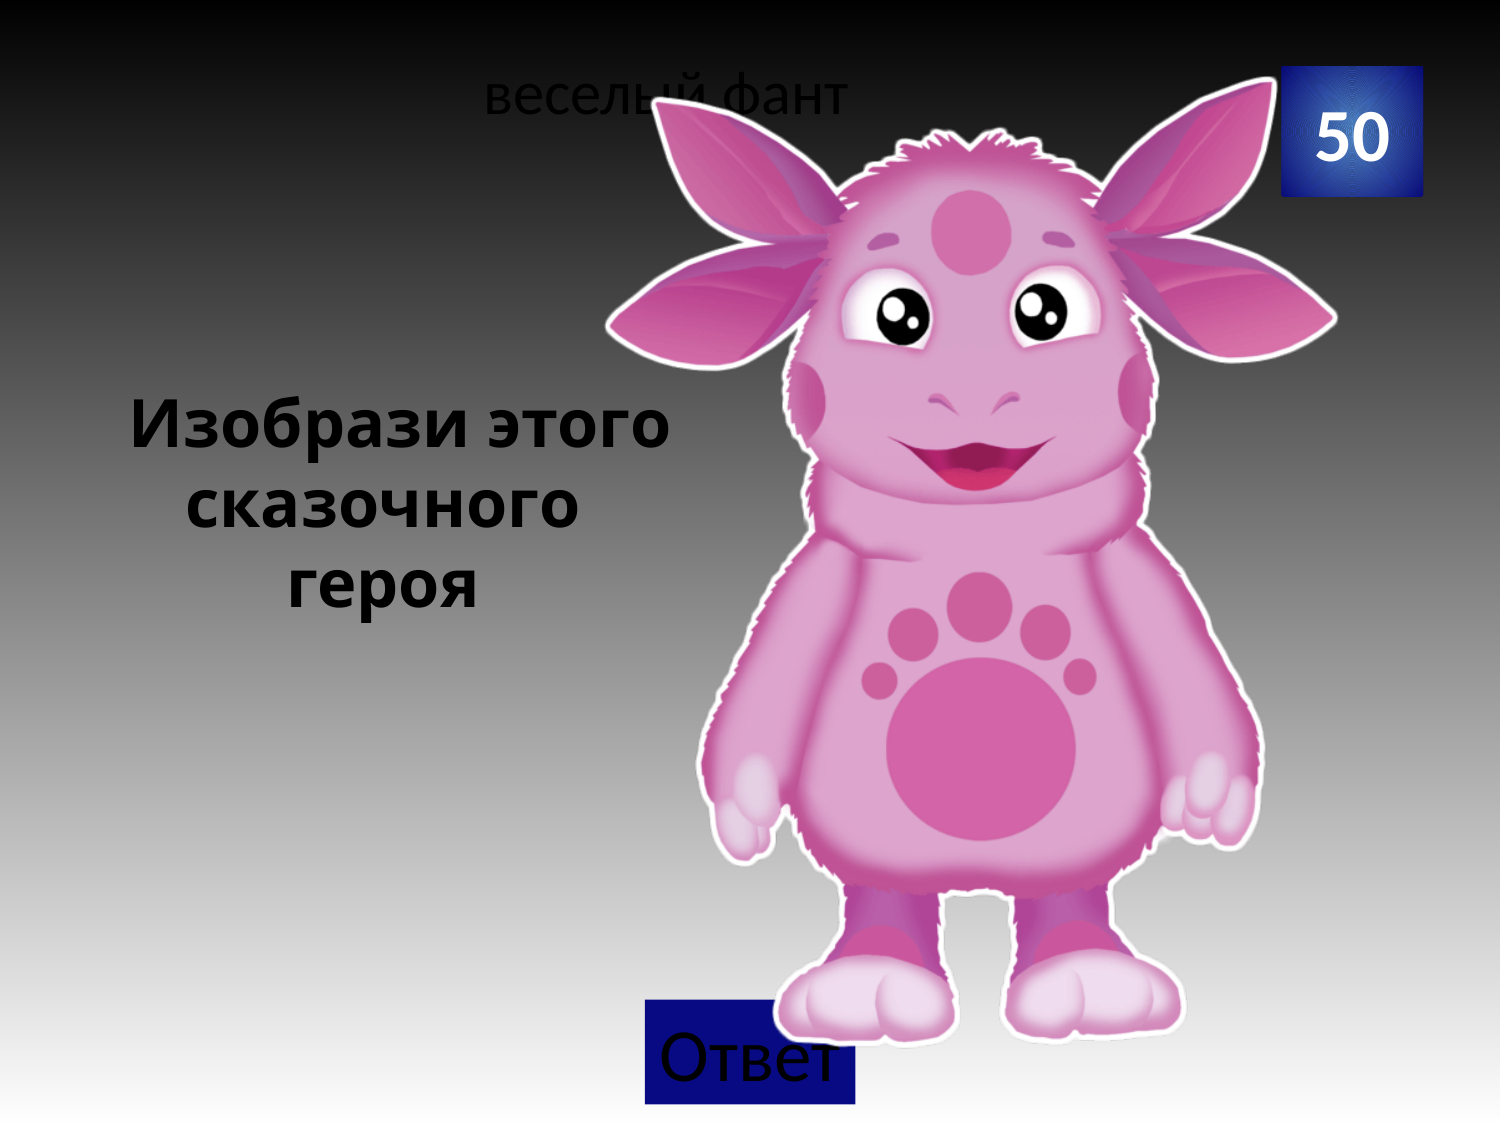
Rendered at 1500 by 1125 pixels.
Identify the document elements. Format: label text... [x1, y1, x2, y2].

list Изобрази этого сказочного героя [75, 373, 596, 1000]
title веселый фант [75, 45, 1258, 233]
picture [596, 71, 1341, 1067]
text_box 50 [1281, 66, 1424, 197]
